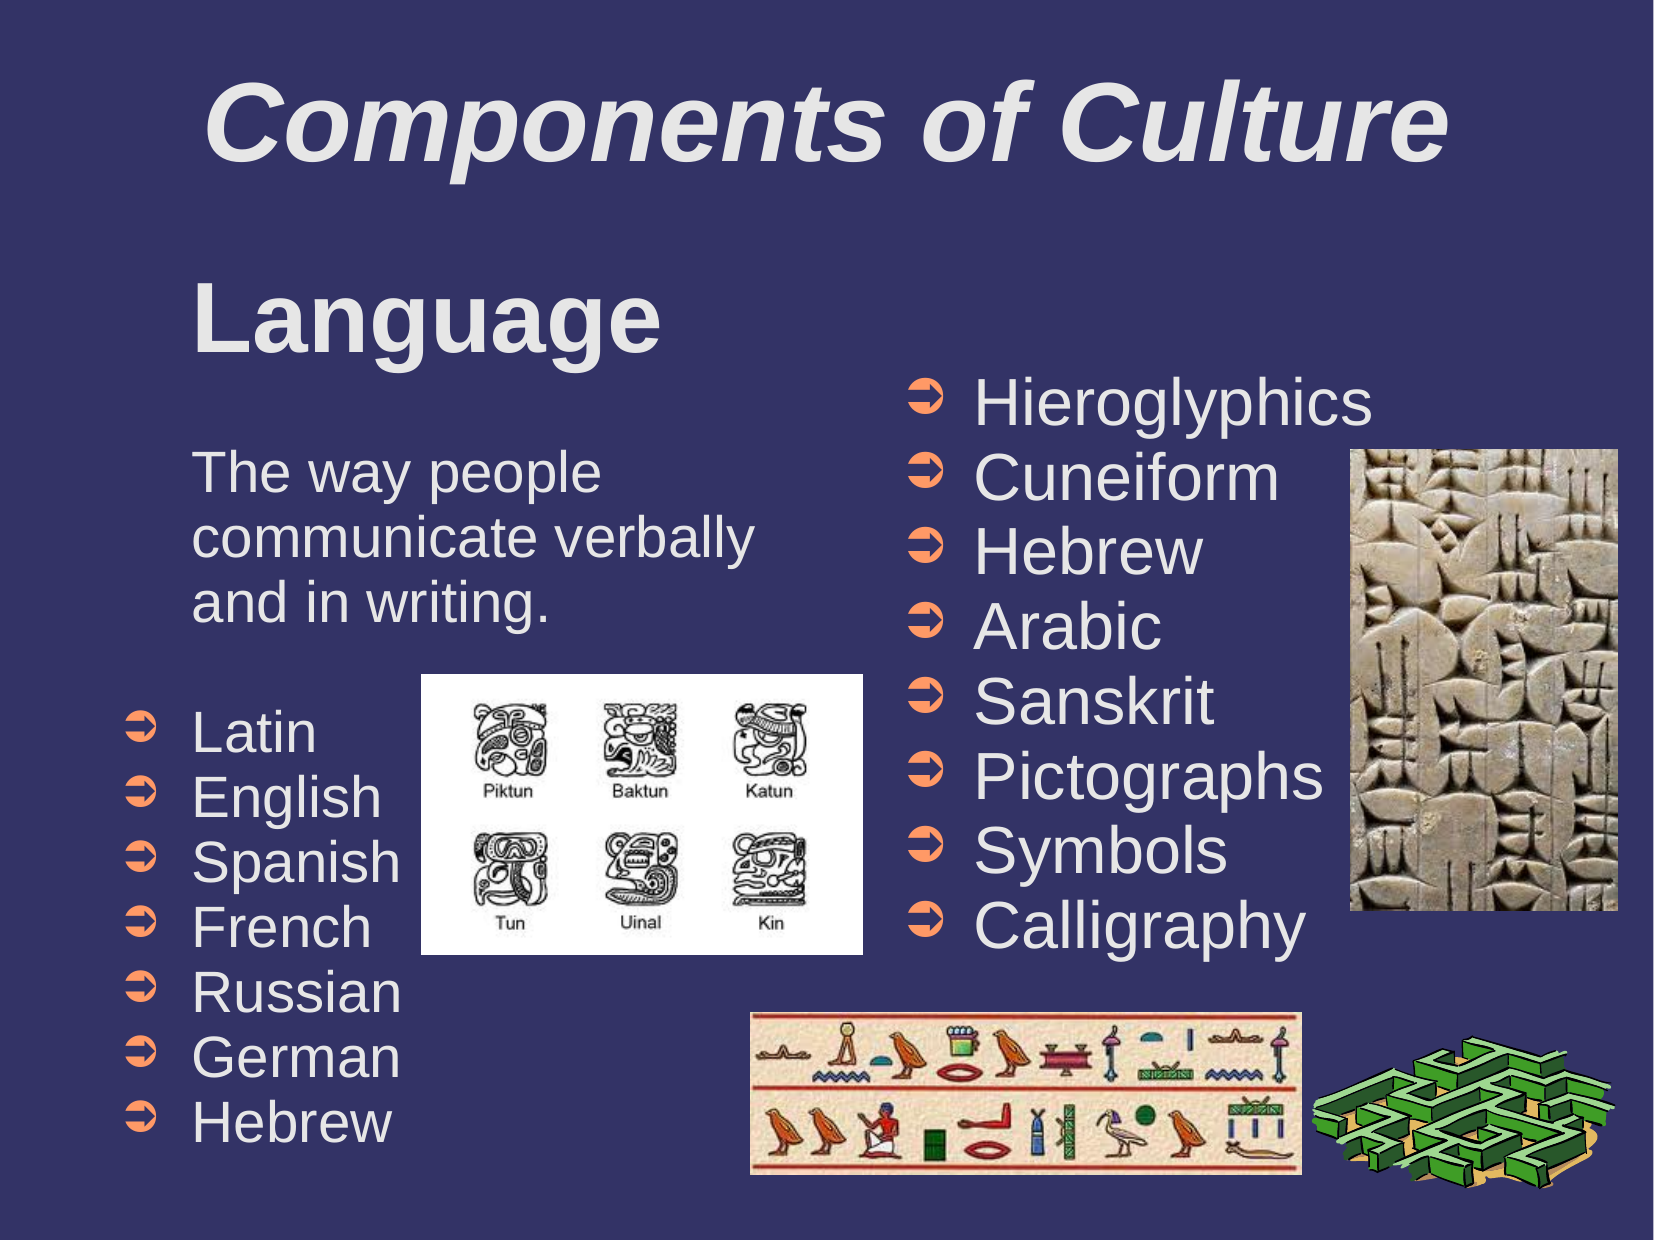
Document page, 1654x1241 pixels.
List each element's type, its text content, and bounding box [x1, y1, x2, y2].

list Hieroglyphics Cuneiform Hebrew Arabic Sanskrit Pictographs Symbols Calligraphy [891, 364, 1570, 1147]
title Components of Culture [121, 19, 1534, 227]
list Language The way people communicate verbally and in writing. Latin English Spanish French Russian German Hebrew [108, 262, 788, 1152]
picture [750, 1012, 1302, 1175]
picture [421, 674, 863, 955]
picture [1350, 449, 1618, 911]
